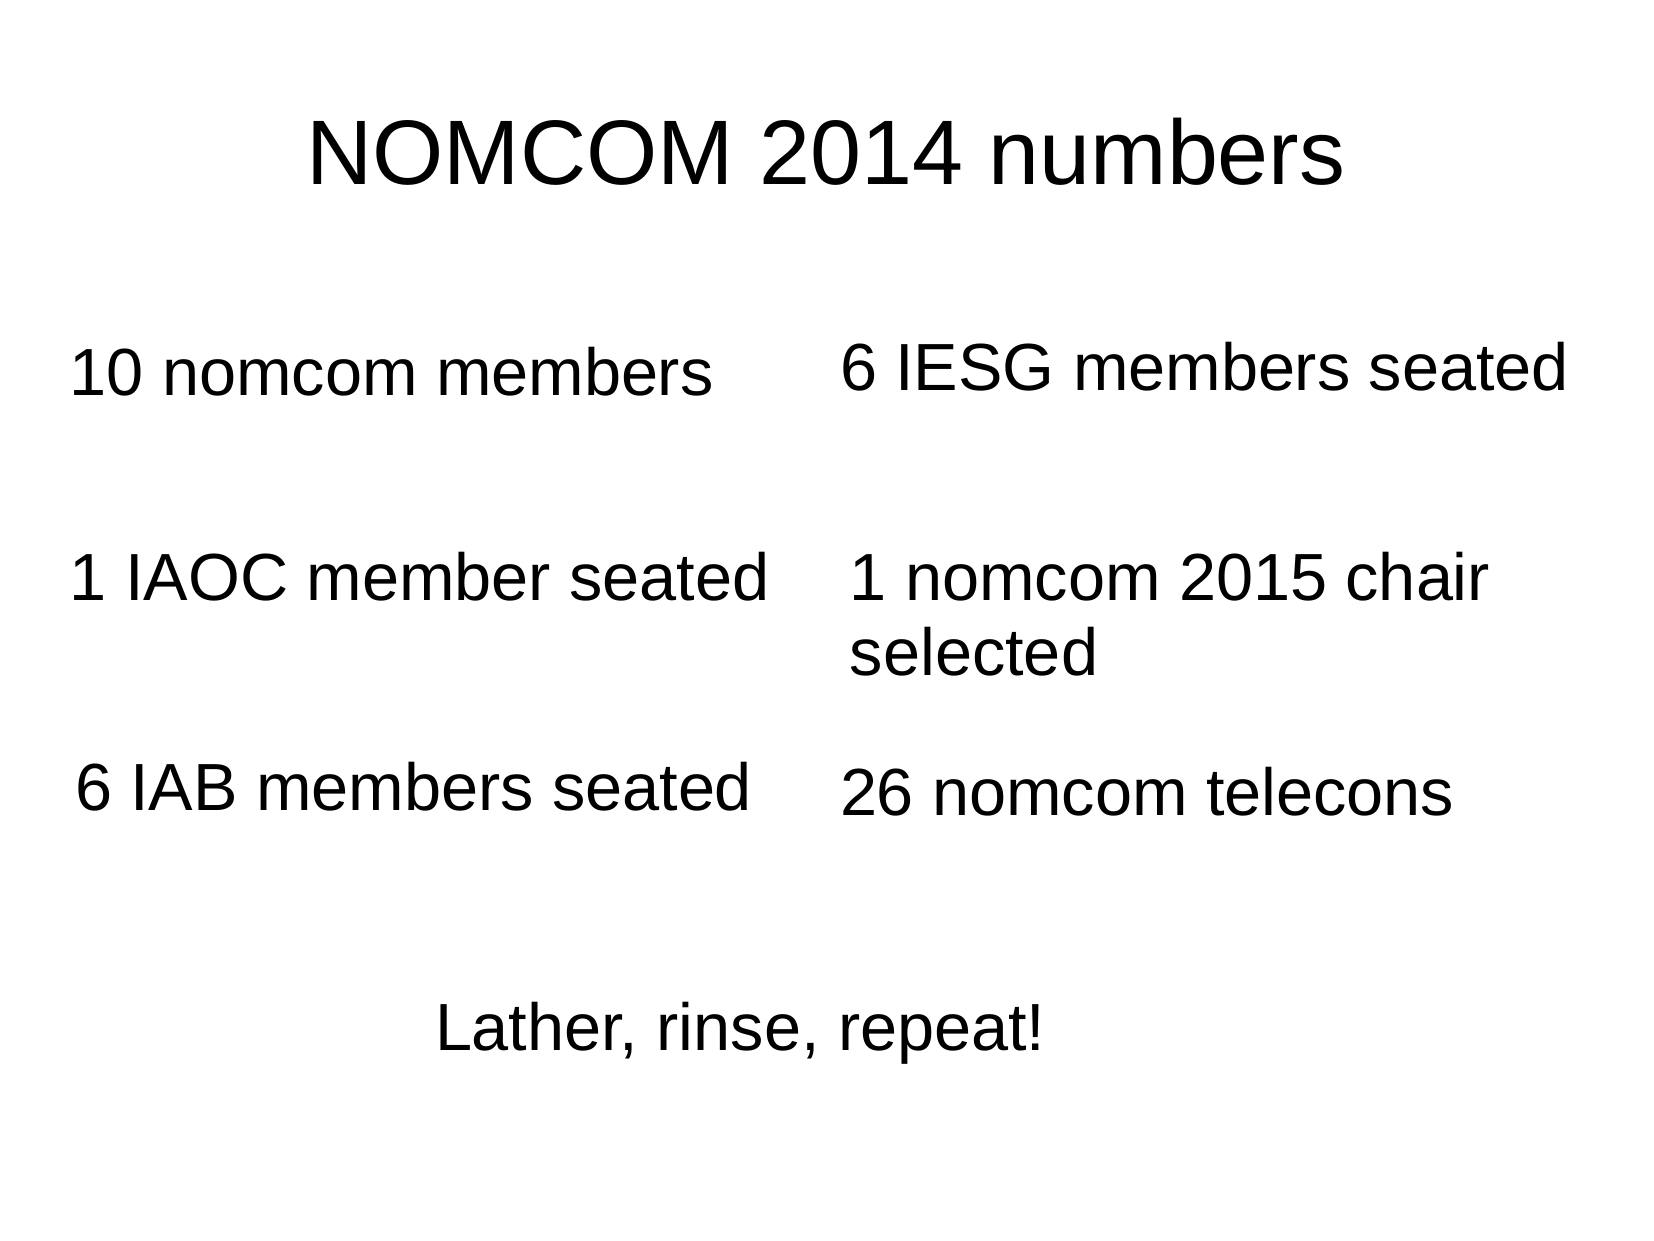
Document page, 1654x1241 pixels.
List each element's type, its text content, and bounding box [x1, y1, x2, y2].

list 1 IAOC member seated [69, 540, 781, 730]
list 10 nomcom members [69, 335, 781, 526]
list 6 IAB members seated [75, 750, 786, 940]
list 26 nomcom telecons [840, 755, 1551, 946]
list 1 nomcom 2015 chair selected [849, 540, 1561, 730]
title NOMCOM 2014 numbers [82, 49, 1571, 257]
list 6 IESG members seated [840, 330, 1621, 481]
list Lather, rinse, repeat! [435, 990, 1216, 1141]
